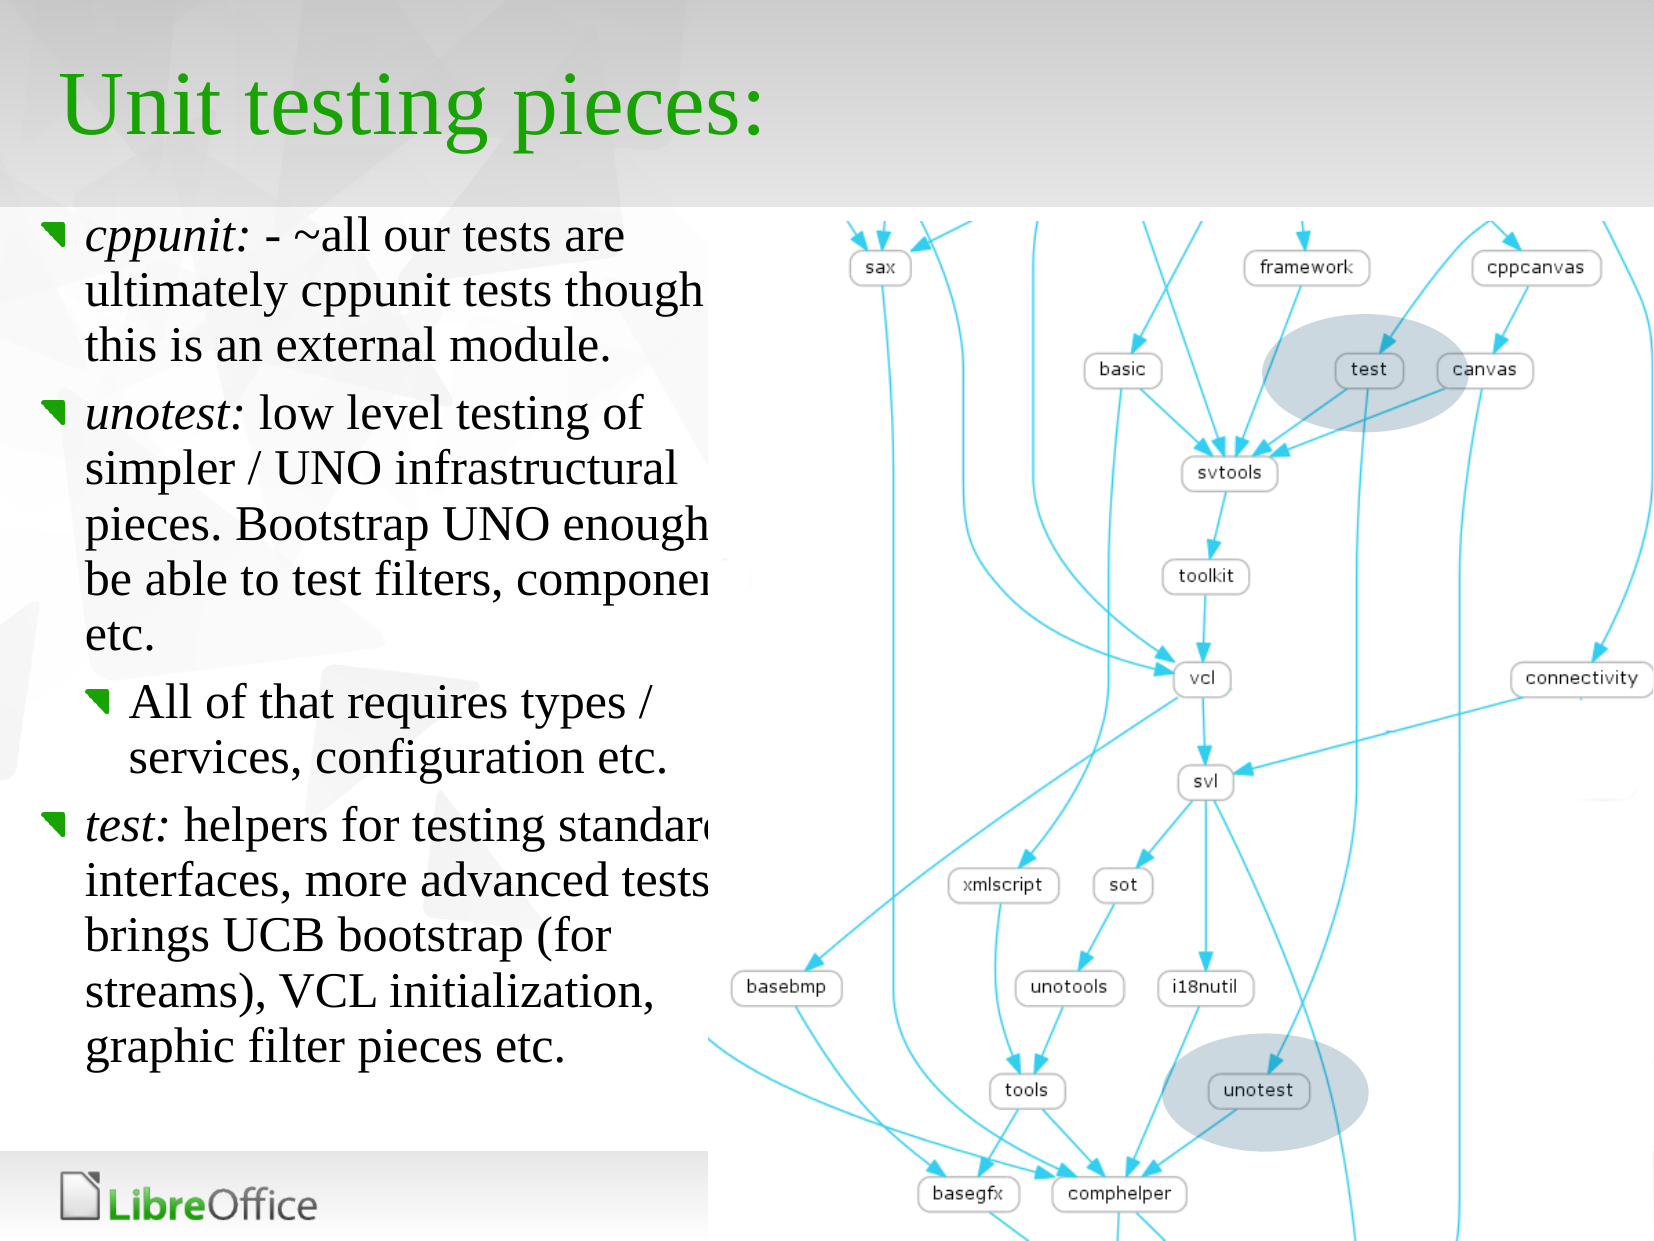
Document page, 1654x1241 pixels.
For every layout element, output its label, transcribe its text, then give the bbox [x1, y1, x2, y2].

picture [41, 1164, 337, 1240]
list cppunit: - ~all our tests are ultimately cppunit tests though this is an external module. unotest: low level testing of simpler / UNO infrastructural pieces. Bootstrap UNO enough to be able to test filters, components etc. All of that requires types / services, configuration etc. test: helpers for testing standard interfaces, more advanced tests: brings UCB bootstrap (for streams), VCL initialization, graphic filter pieces etc. [41, 206, 780, 1164]
text_box [1161, 1033, 1369, 1152]
text_box [1262, 314, 1469, 433]
picture [0, 0, 1654, 1241]
title Unit testing pieces: [59, 29, 1595, 178]
